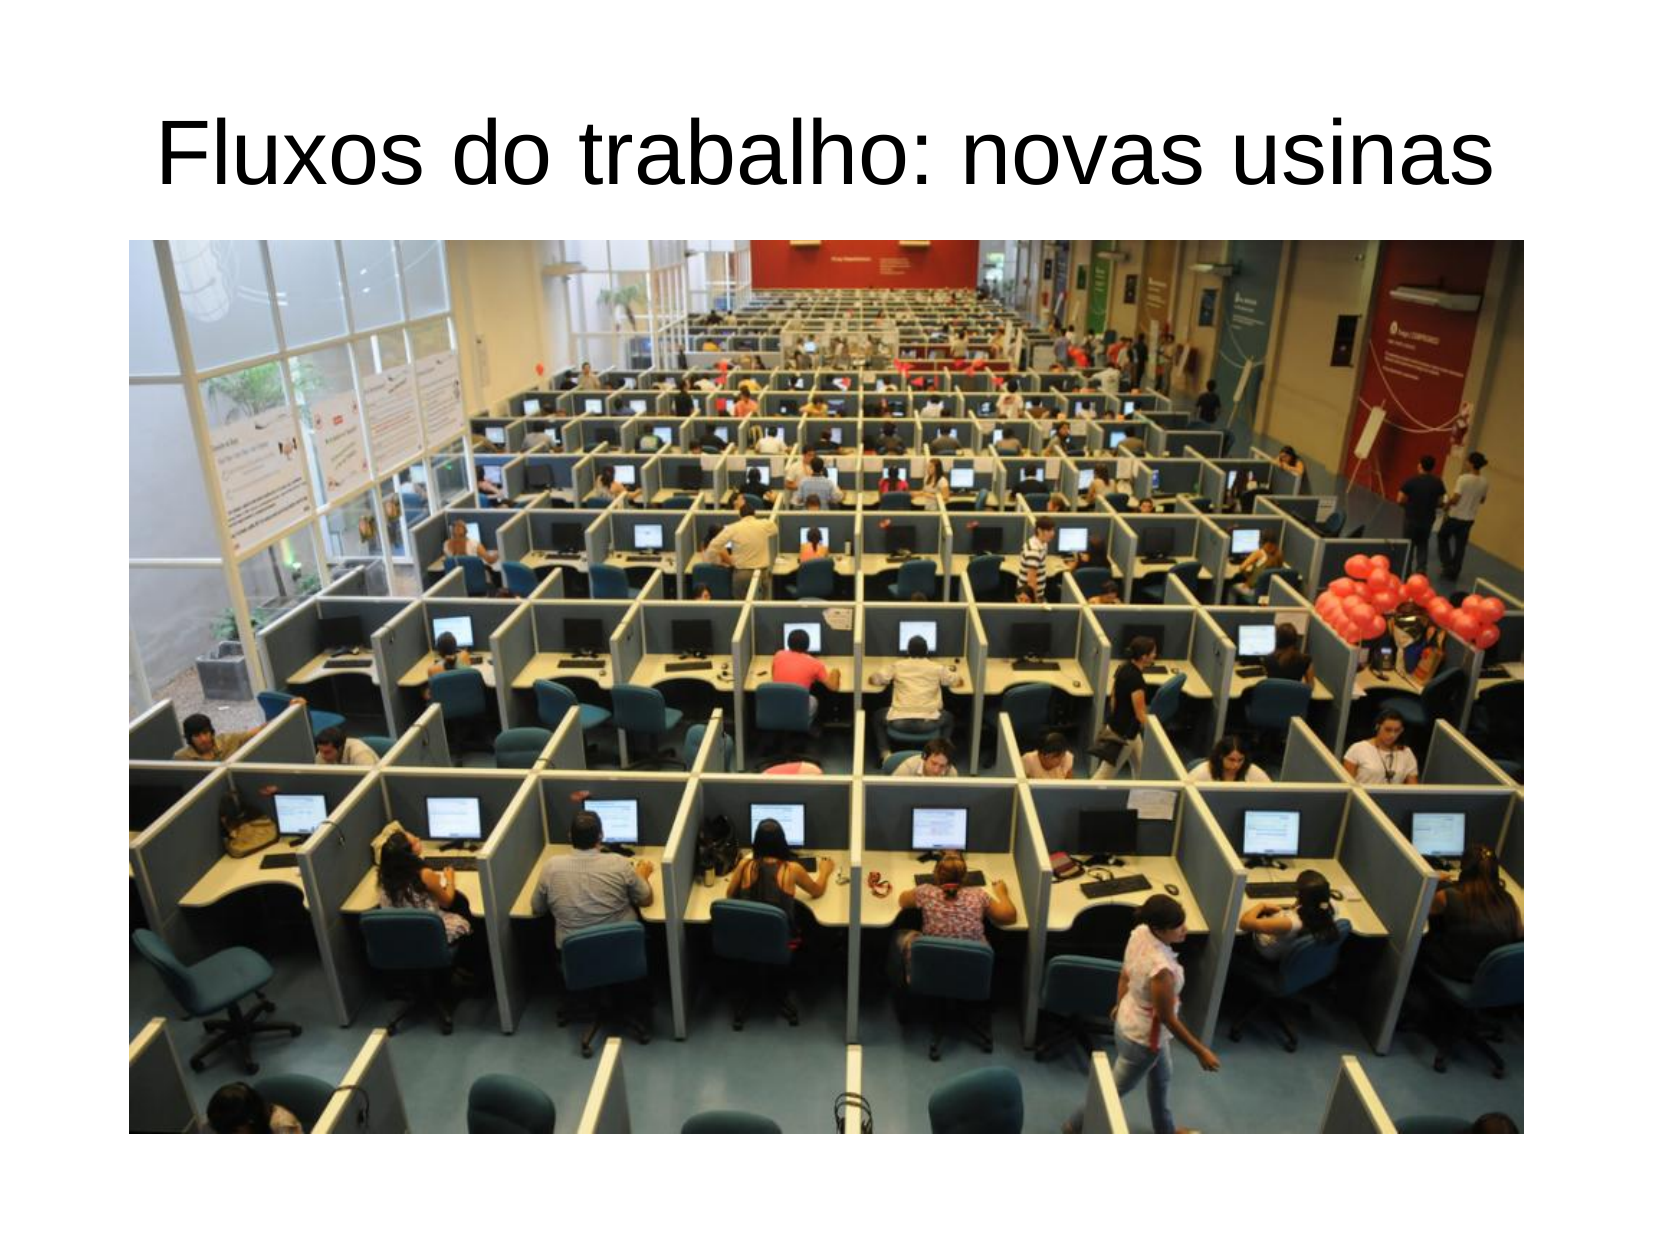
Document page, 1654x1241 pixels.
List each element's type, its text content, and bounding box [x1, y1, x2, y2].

title Fluxos do trabalho: novas usinas [82, 49, 1571, 257]
picture [129, 240, 1524, 1134]
